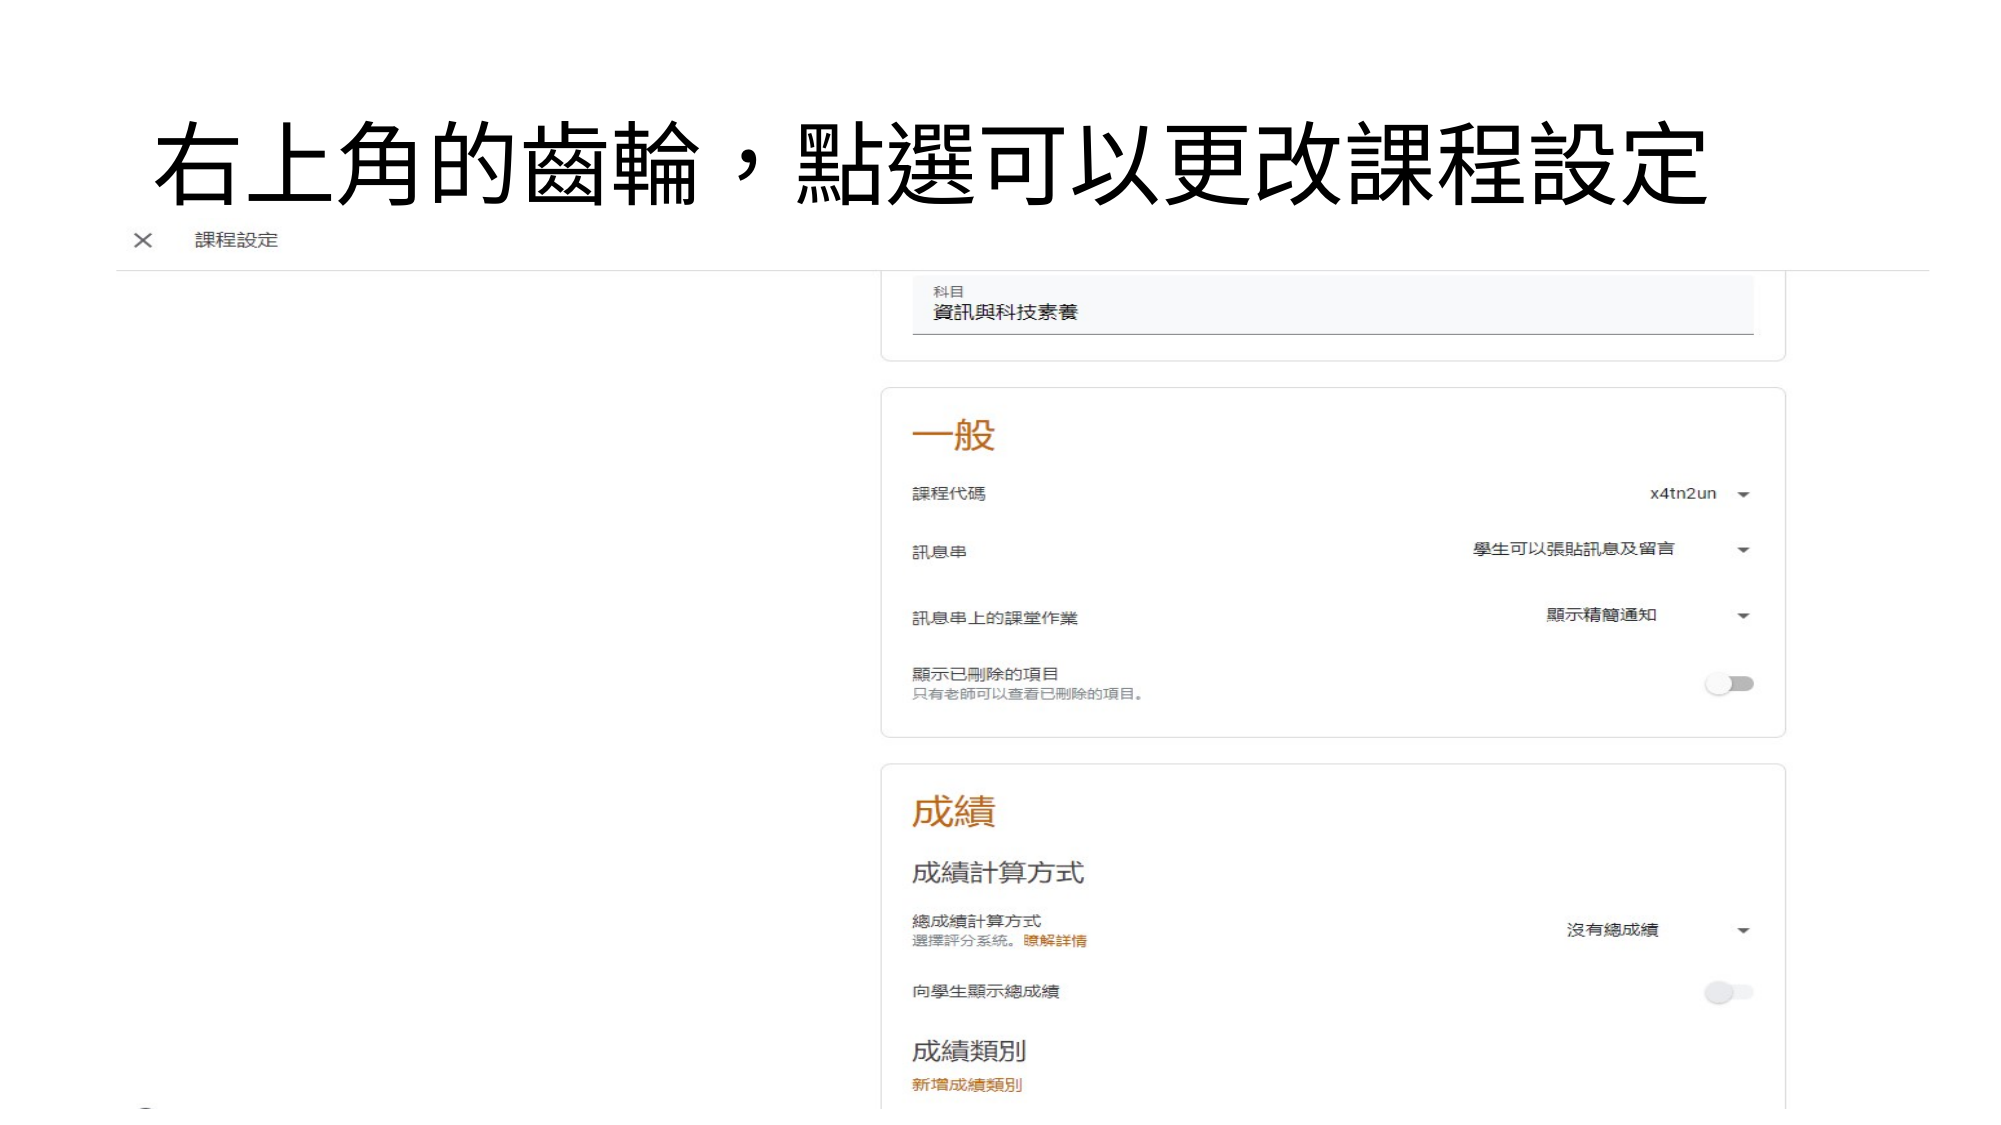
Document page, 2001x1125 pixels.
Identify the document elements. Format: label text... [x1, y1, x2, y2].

picture [116, 218, 1930, 1109]
title 右上角的齒輪，點選可以更改課程設定 [137, 59, 1863, 218]
